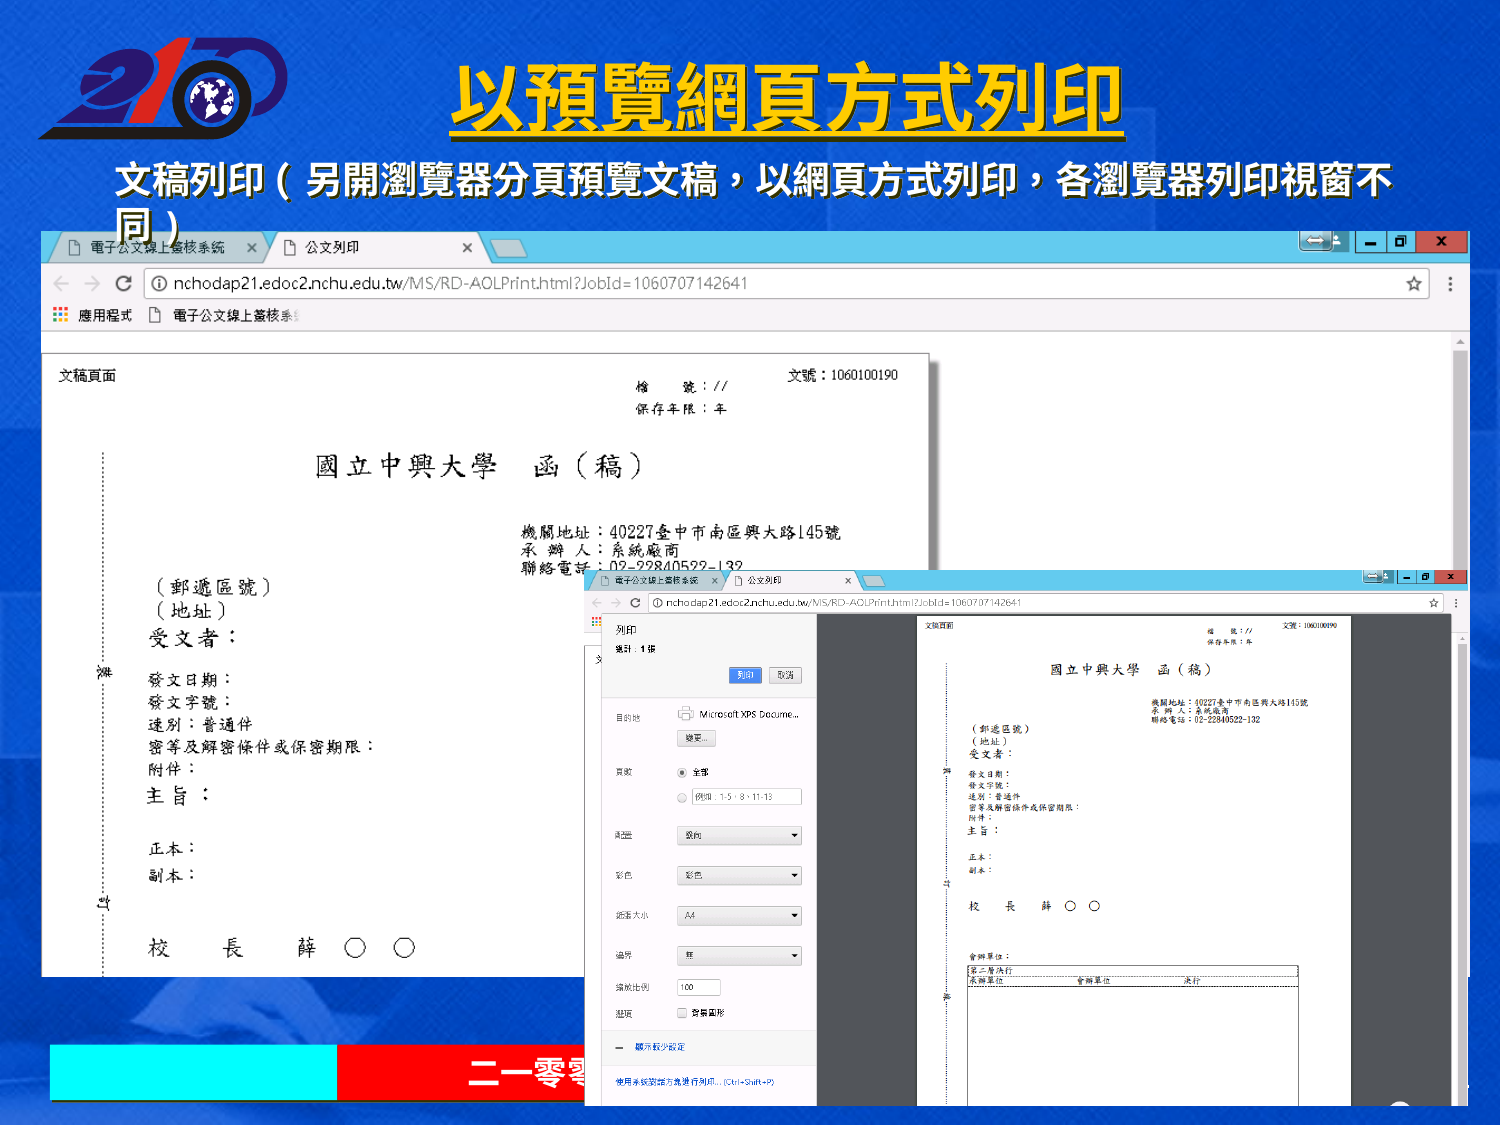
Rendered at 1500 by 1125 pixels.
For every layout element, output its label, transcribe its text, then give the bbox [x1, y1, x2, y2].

picture [0, 0, 1500, 1125]
text_box 文稿列印(另開瀏覽器分頁預覽文稿，以網頁方式列印，各瀏覽器列印視窗不同) [100, 148, 1457, 255]
text_box 以預覽網頁方式列印 [434, 42, 1140, 149]
